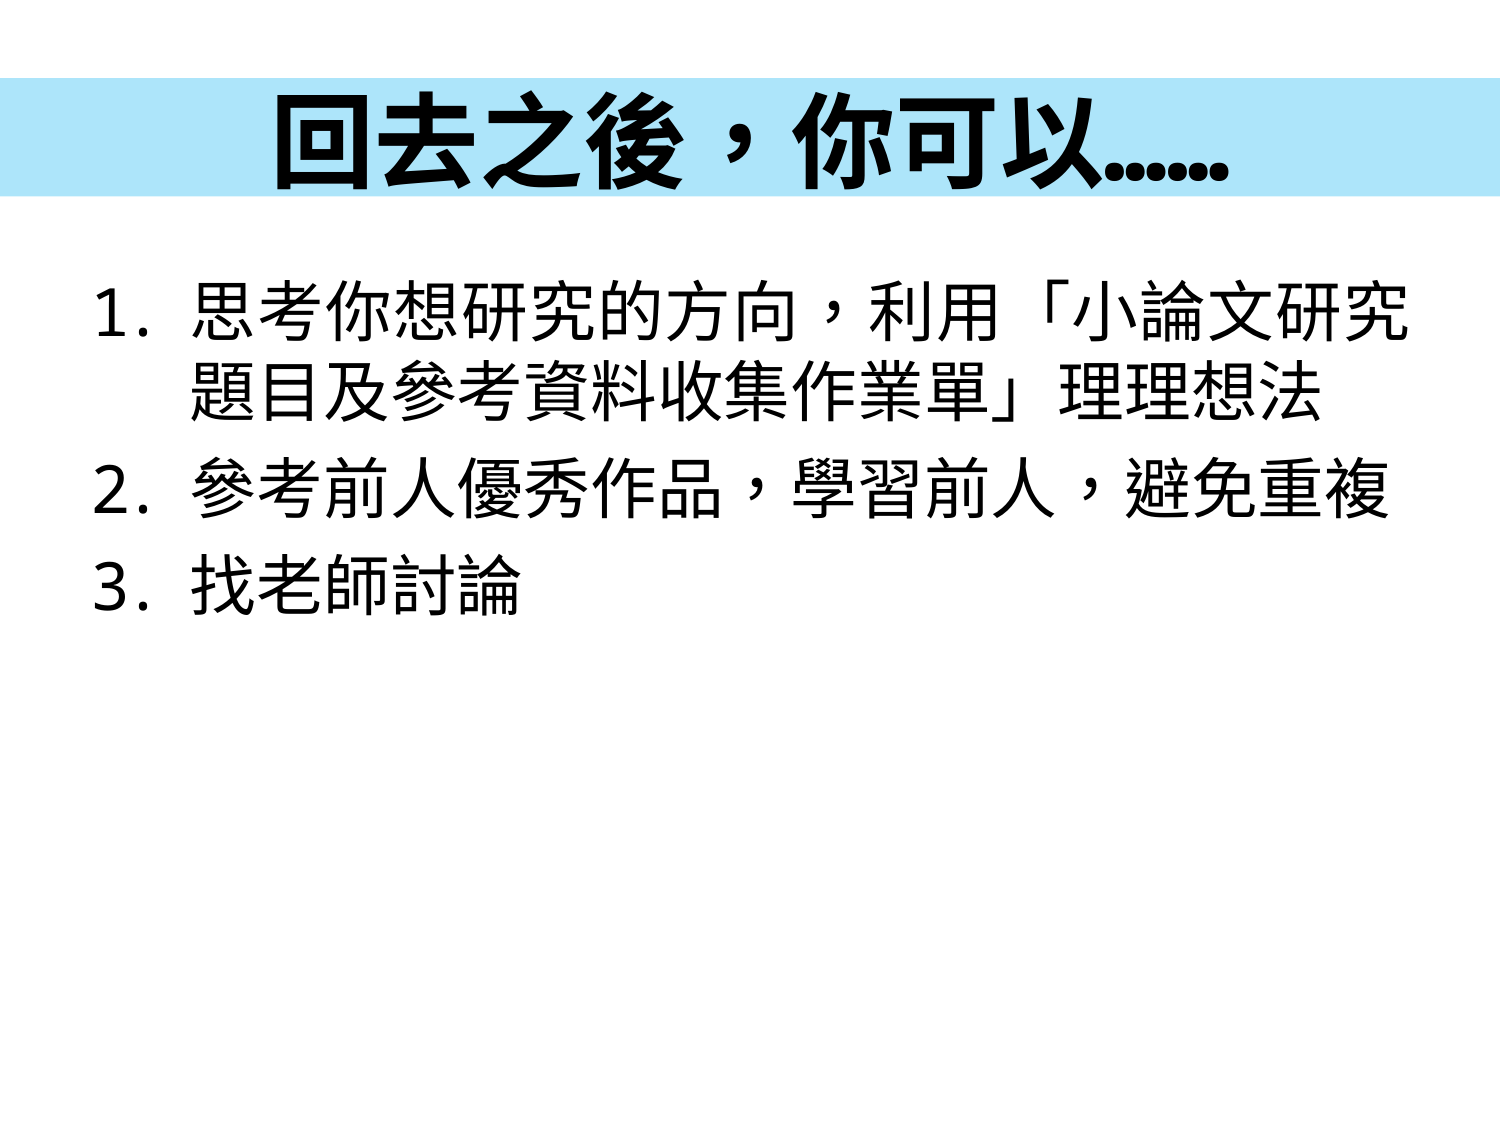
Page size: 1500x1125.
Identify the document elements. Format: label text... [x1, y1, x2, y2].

title 回去之後，你可以…… [75, 45, 1426, 233]
text_box [0, 78, 75, 197]
text_box [1426, 78, 1500, 197]
list 思考你想研究的方向，利用「小論文研究題目及參考資料收集作業單」理理想法 參考前人優秀作品，學習前人，避免重複 找老師討論 [75, 262, 1426, 1005]
